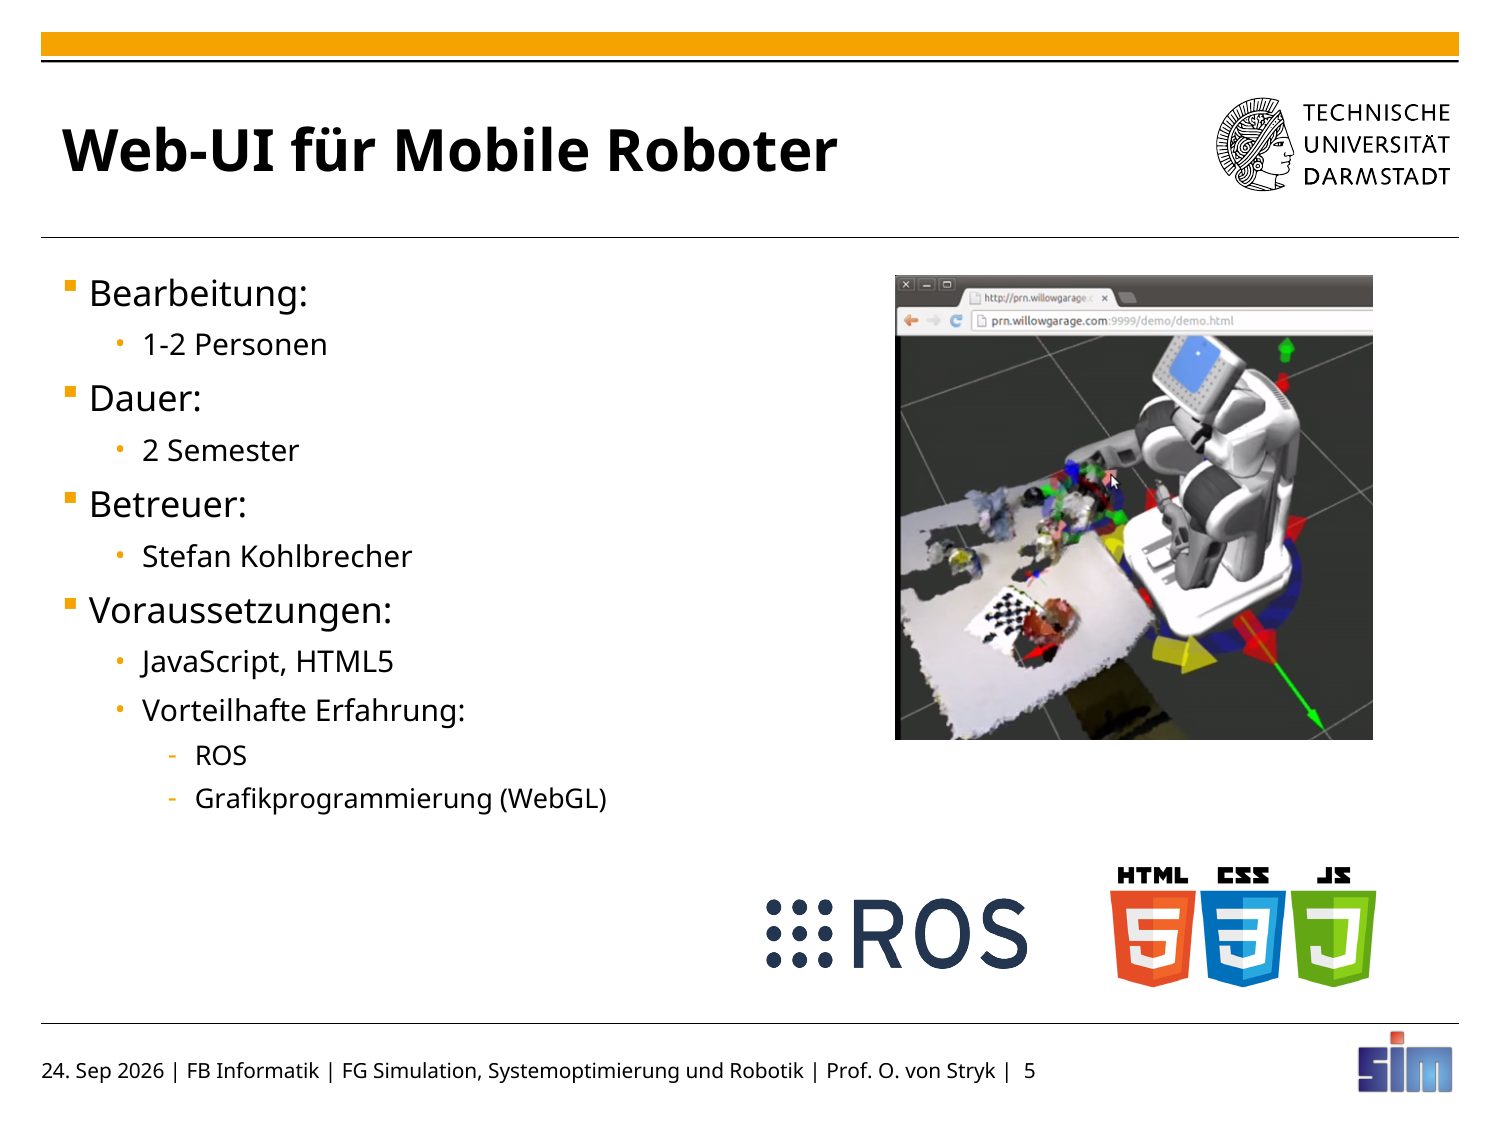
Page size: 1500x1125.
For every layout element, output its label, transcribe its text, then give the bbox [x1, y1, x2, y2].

picture [1030, 849, 1456, 1006]
picture [765, 897, 1028, 970]
picture [895, 275, 1373, 740]
title Web-UI für Mobile Roboter [47, 80, 1152, 218]
picture [1357, 1030, 1453, 1093]
list Bearbeitung: 1-2 Personen Dauer: 2 Semester Betreuer: Stefan Kohlbrecher Voraussetzungen: JavaScript, HTML5 Vorteilhafte Erfahrung: ROS Grafikprogrammierung (WebGL) [47, 261, 1465, 826]
